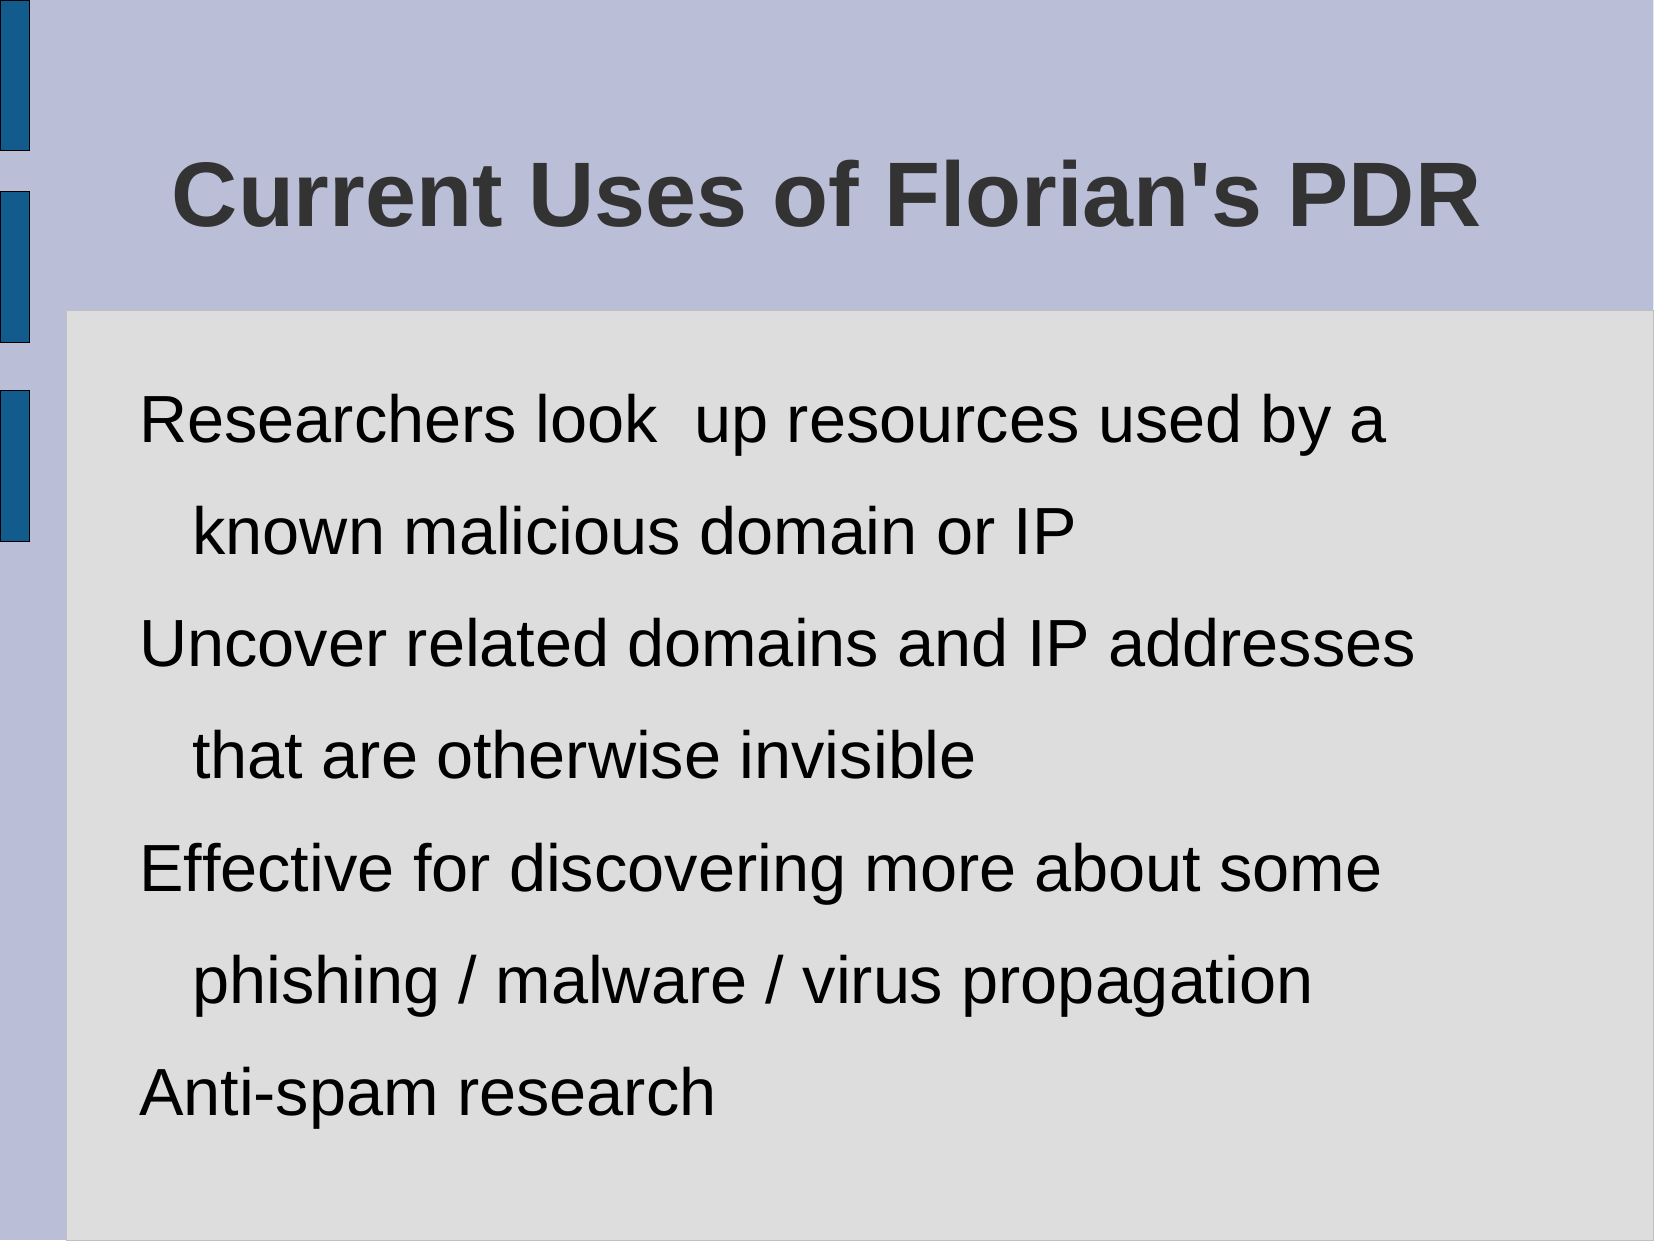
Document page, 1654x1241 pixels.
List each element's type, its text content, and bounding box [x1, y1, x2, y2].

list Researchers look up resources used by a known malicious domain or IP Uncover related domains and IP addresses that are otherwise invisible Effective for discovering more about some phishing / malware / virus propagation Anti-spam research [121, 344, 1534, 1127]
title Current Uses of Florian's PDR [121, 91, 1534, 299]
